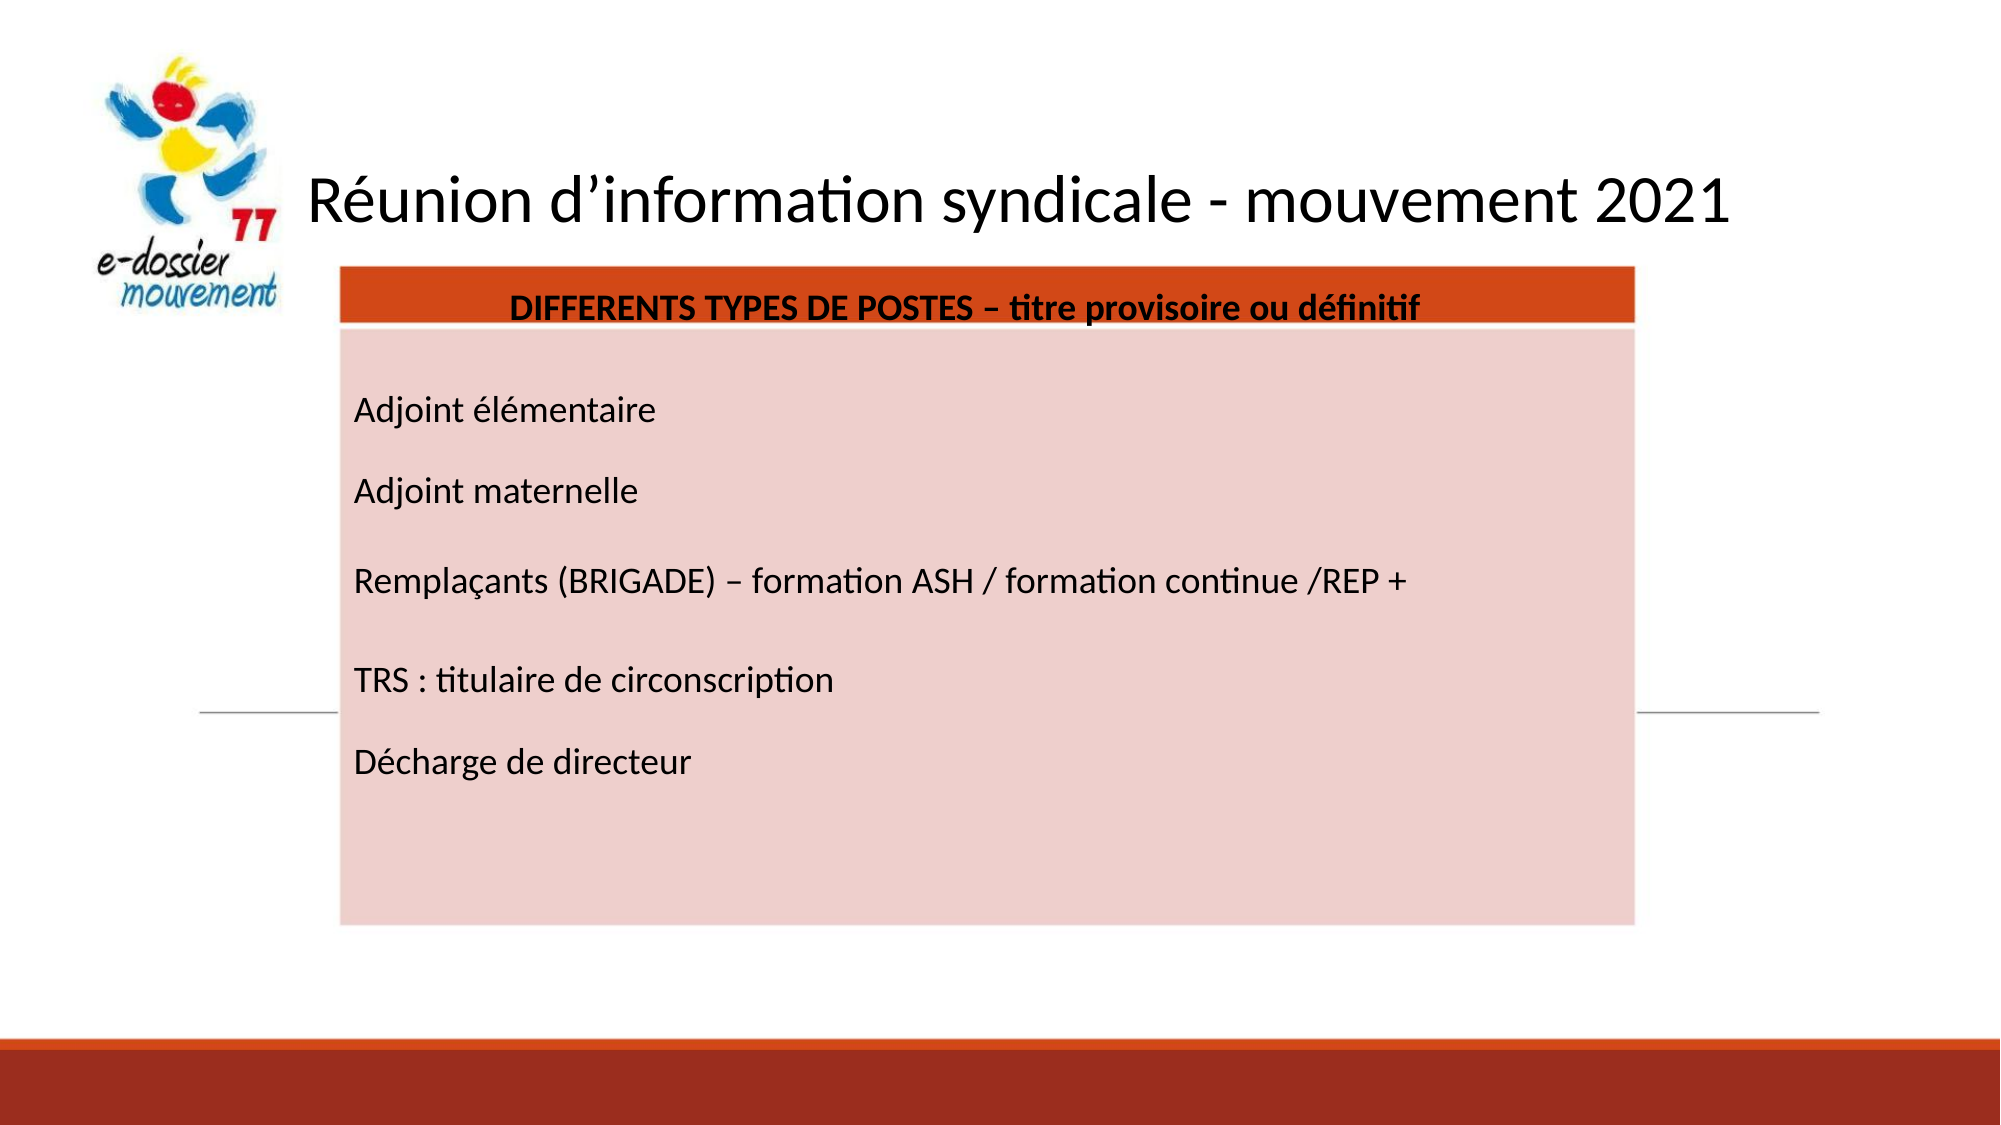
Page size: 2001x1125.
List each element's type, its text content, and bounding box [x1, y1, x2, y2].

text_box DIFFERENTS TYPES DE POSTES – titre provisoire ou définitif Adjoint élémentaire [354, 273, 1499, 430]
text_box Remplaçants (BRIGADE) – formation ASH / formation continue /REP + TRS : titulaire de circonscription [354, 545, 1435, 701]
text_box Réunion d’information syndicale - mouvement 2021 [307, 137, 1876, 236]
text_box [0, 0, 2000, 1125]
text_box Adjoint maternelle [353, 456, 667, 512]
text_box Décharge de directeur [353, 727, 720, 783]
